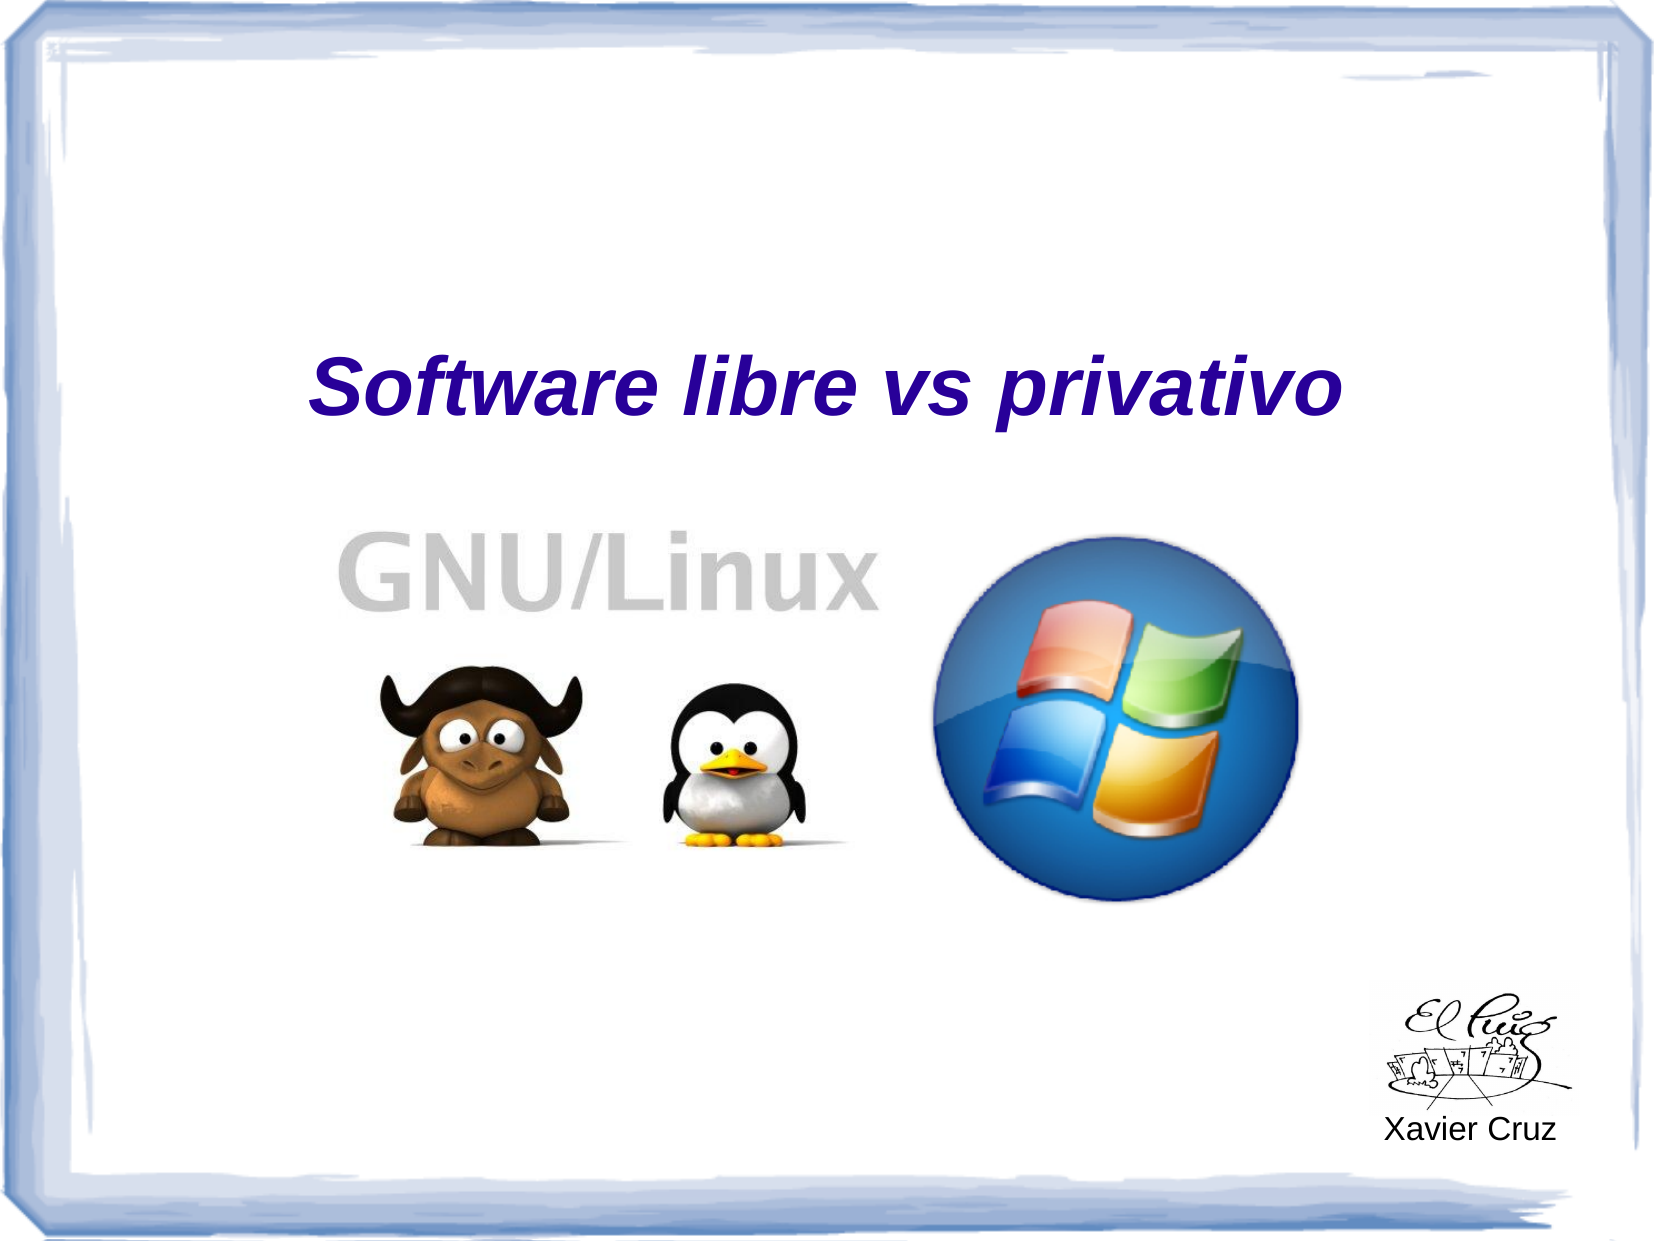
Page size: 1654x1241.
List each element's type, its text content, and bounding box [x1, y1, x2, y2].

picture [0, 0, 1654, 1241]
subtitle Software libre vs privativo [82, 49, 1571, 520]
